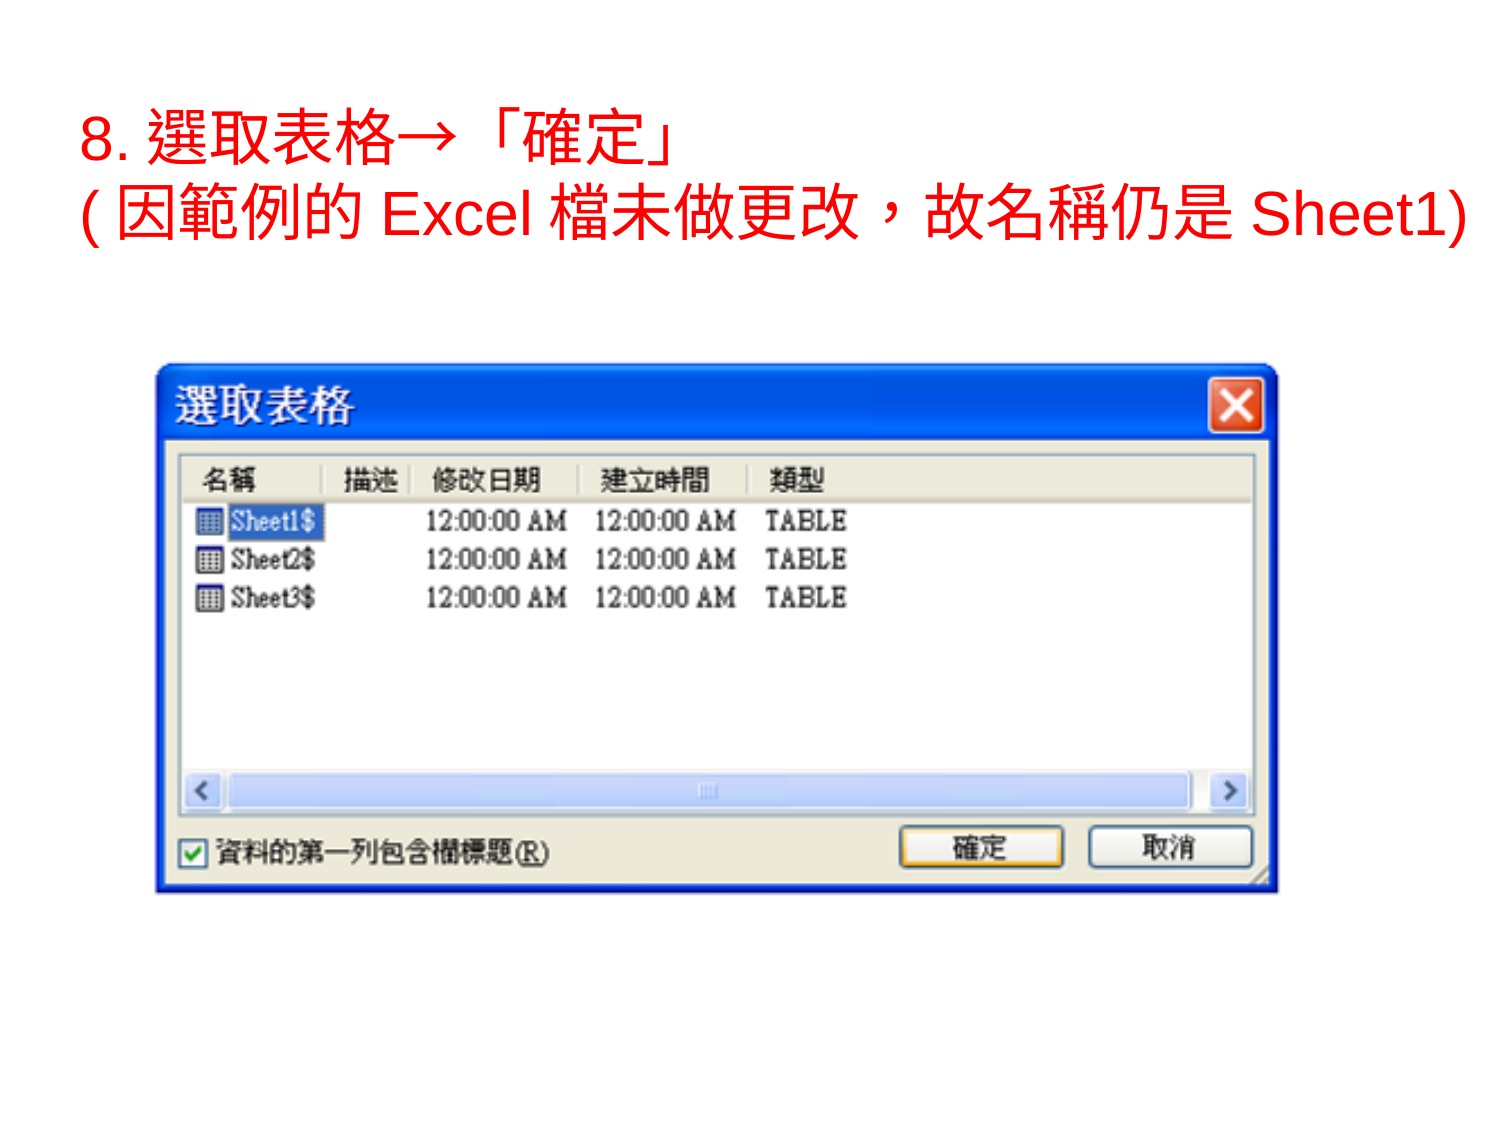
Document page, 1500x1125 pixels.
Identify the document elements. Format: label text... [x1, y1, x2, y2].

picture [135, 338, 1294, 900]
text_box 8.選取表格→「確定」 (因範例的Excel檔未做更改，故名稱仍是Sheet1) [64, 90, 1495, 256]
